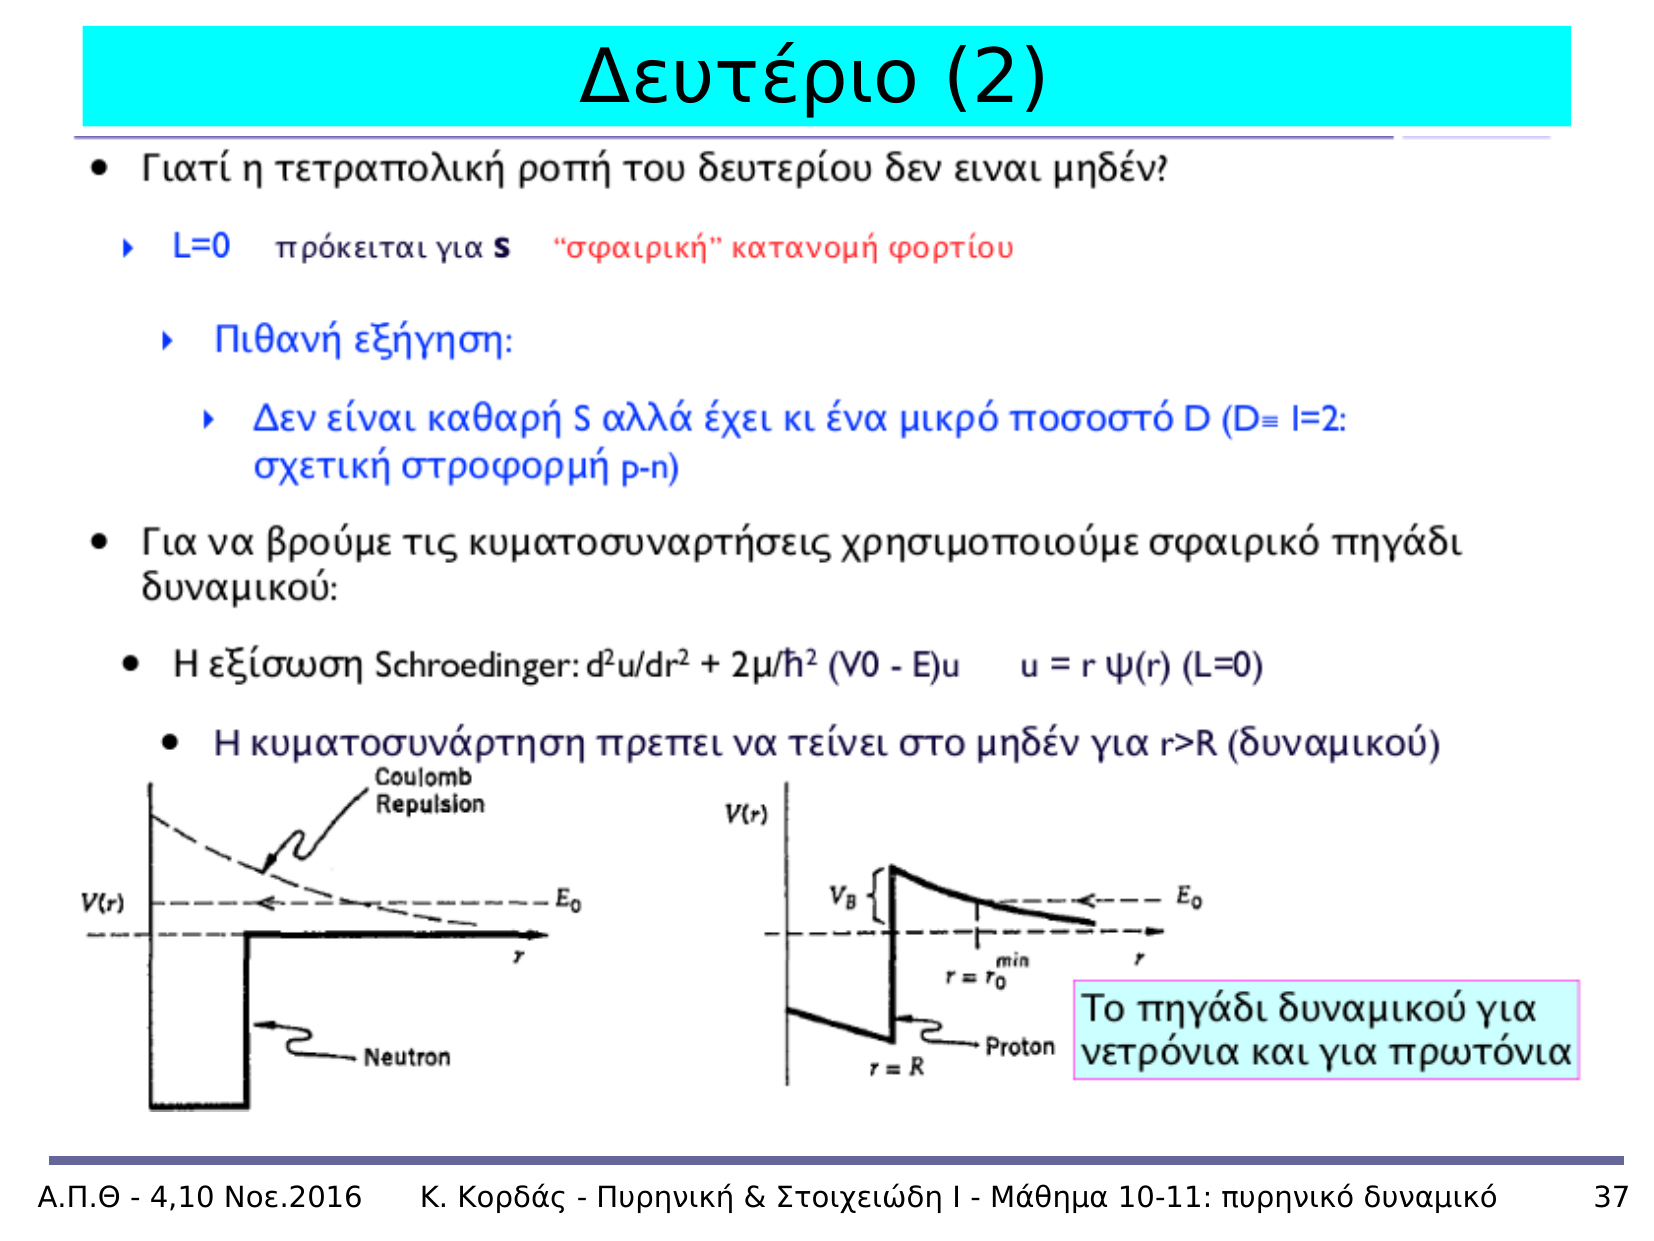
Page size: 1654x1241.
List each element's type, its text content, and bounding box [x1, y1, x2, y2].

title Δευτέριο (2) [82, 32, 1571, 120]
picture [49, 136, 1587, 1112]
